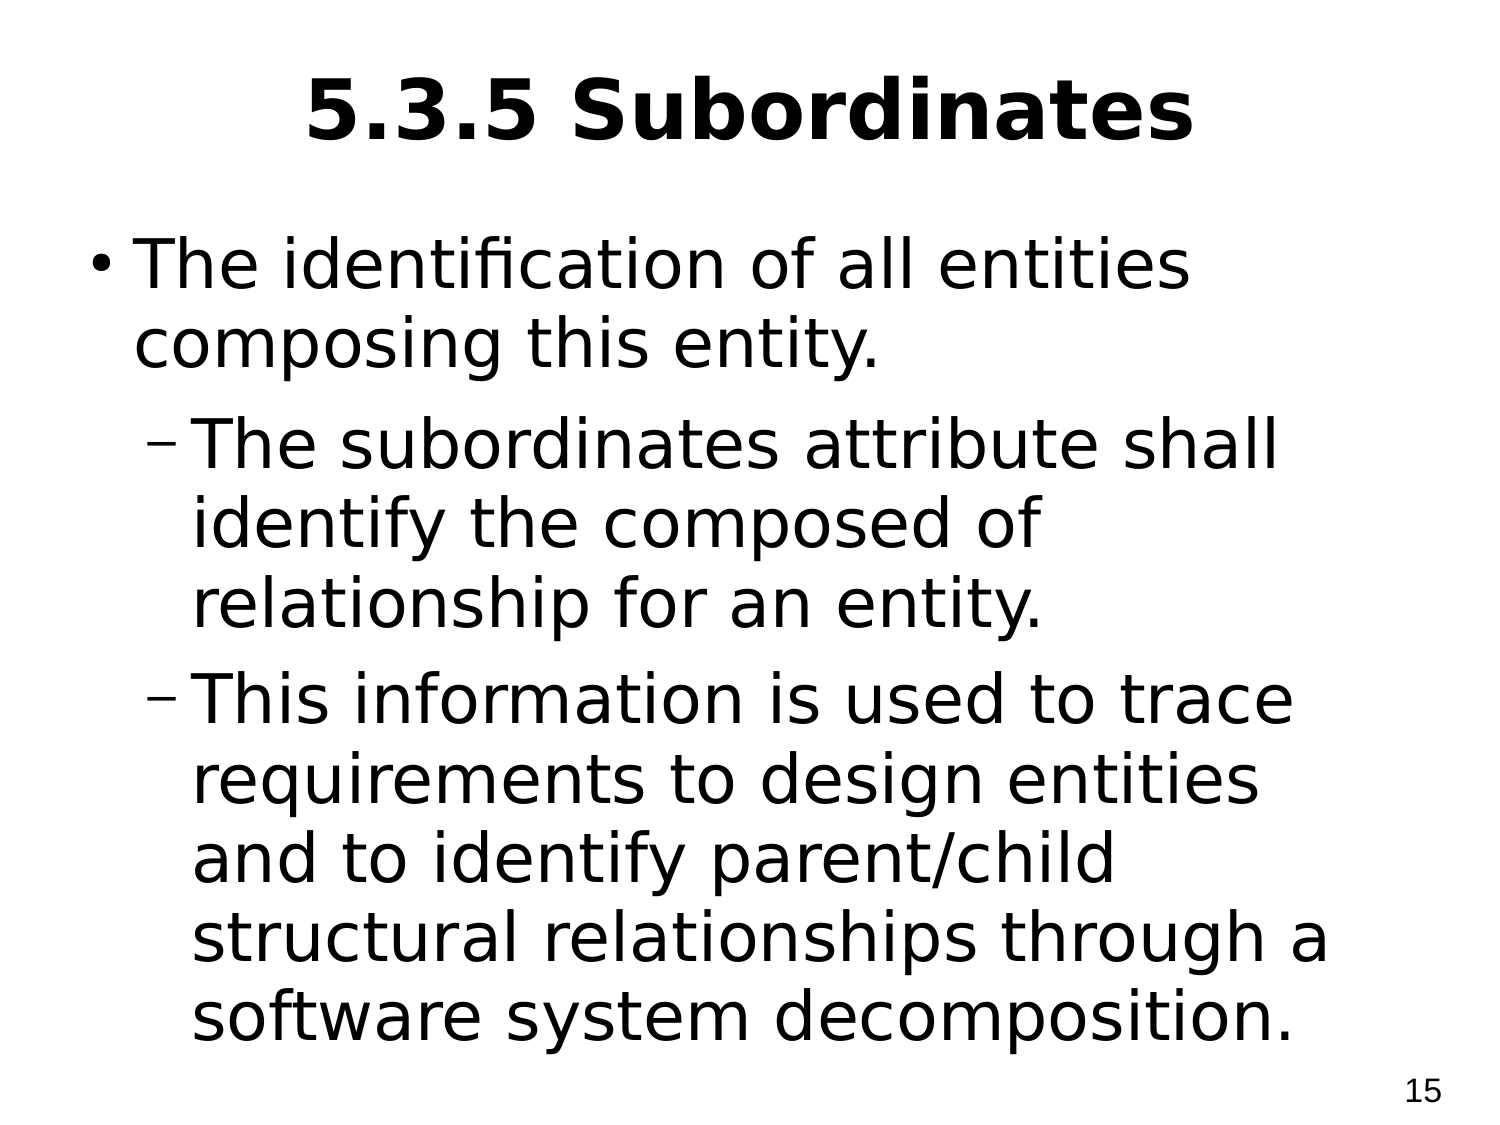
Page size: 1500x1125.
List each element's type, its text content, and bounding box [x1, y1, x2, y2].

title 5.3.5 Subordinates [75, 44, 1425, 177]
list The identification of all entities composing this entity. The subordinates attribute shall identify the composed of relationship for an entity. This information is used to trace requirements to design entities and to identify parent/child structural relationships through a software system decomposition. [75, 224, 1395, 1075]
